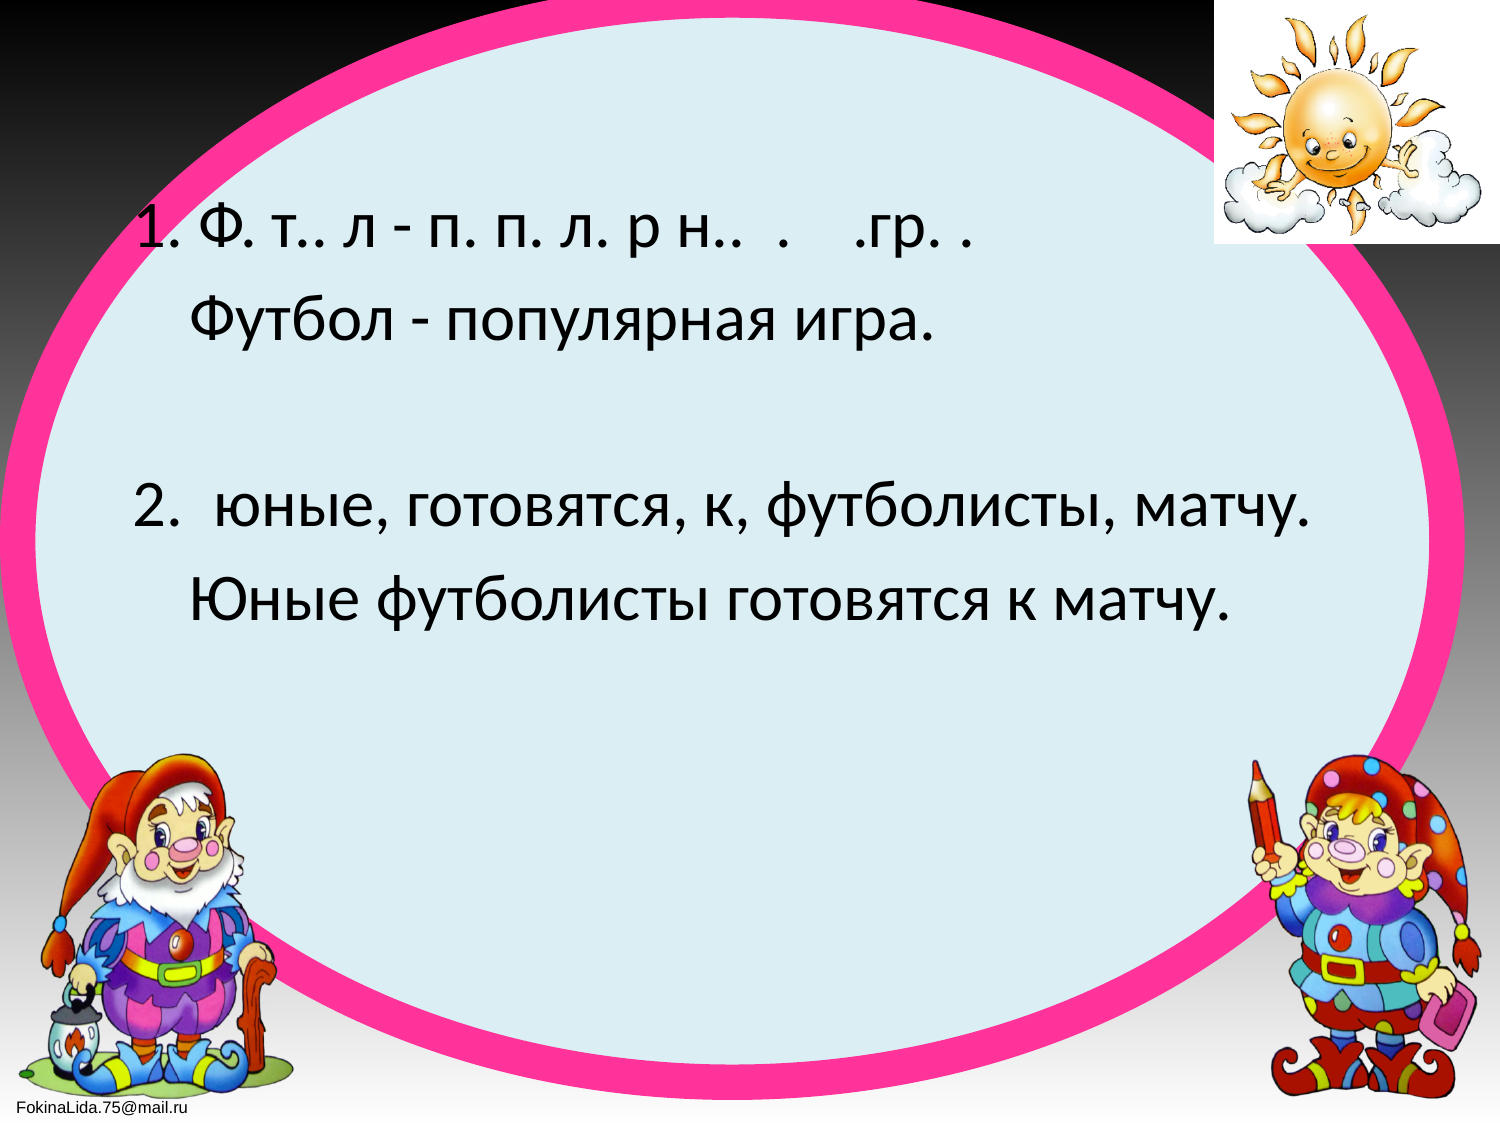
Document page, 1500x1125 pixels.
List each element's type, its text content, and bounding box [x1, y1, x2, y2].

list 1. Ф. т.. л - п. п. л. р н.. . .гр. . Футбол - популярная игра. 2. юные, готовятся, к, футболисты, матчу. Юные футболисты готовятся к матчу. [118, 172, 1469, 916]
picture [1246, 751, 1483, 1101]
picture [1214, 0, 1500, 244]
picture [17, 751, 294, 1101]
